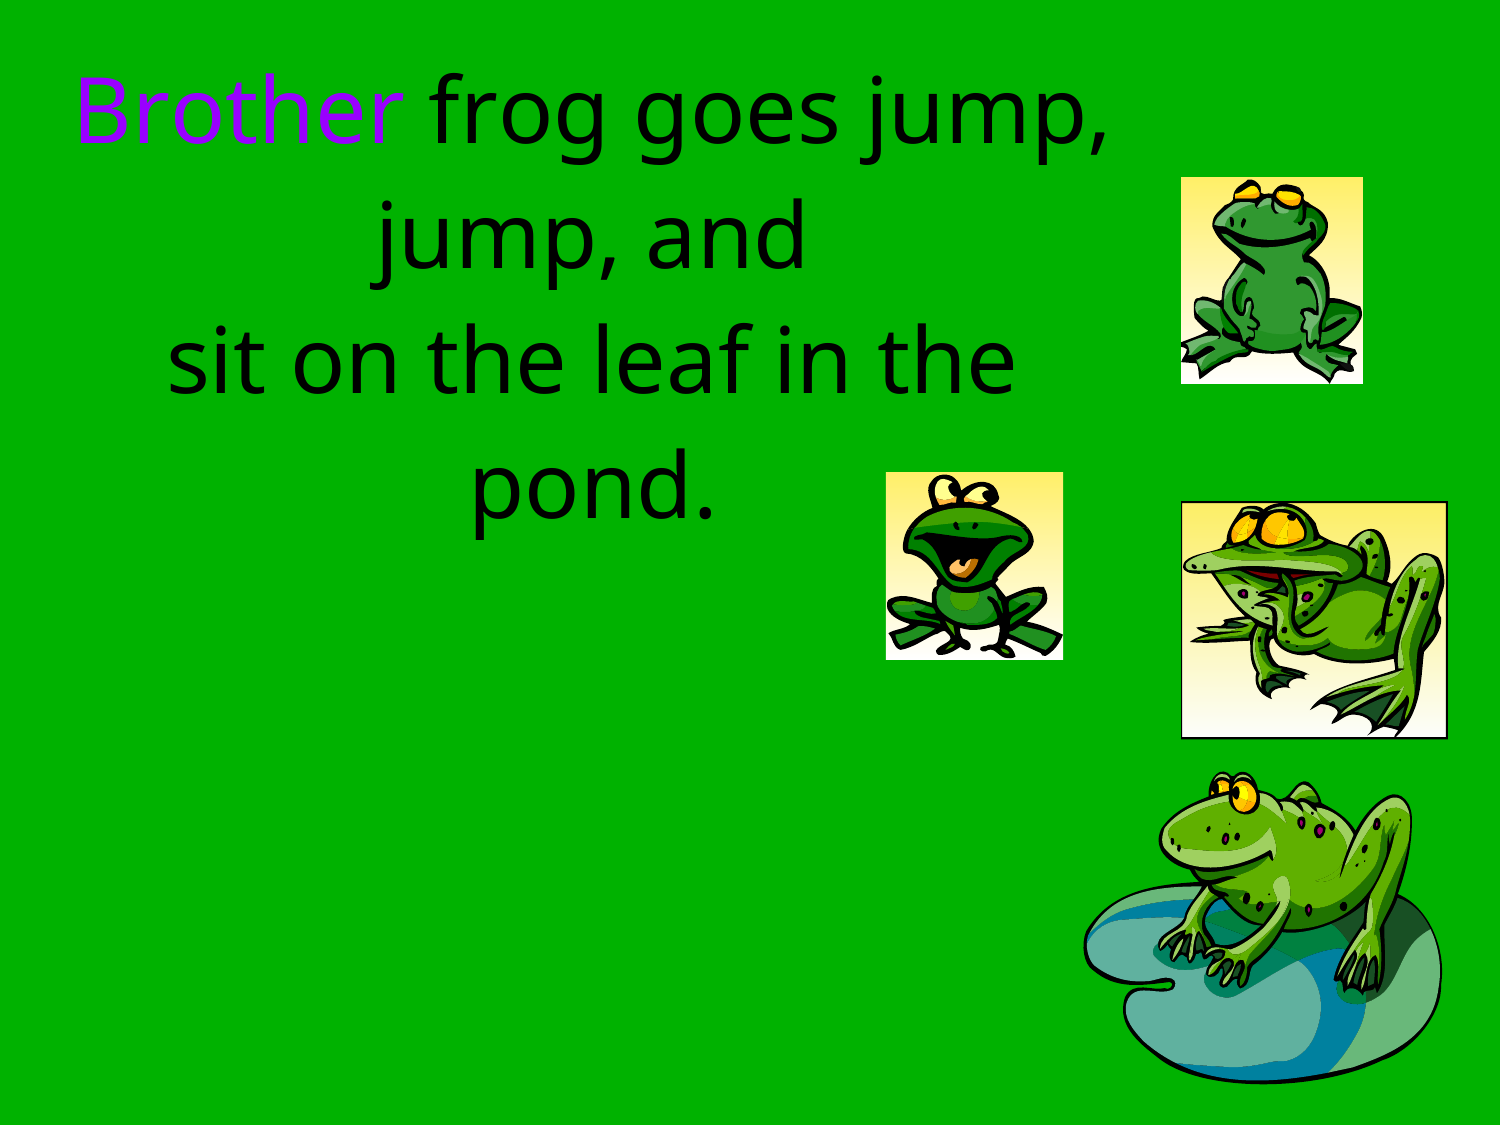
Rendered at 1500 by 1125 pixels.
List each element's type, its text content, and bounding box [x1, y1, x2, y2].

picture [1181, 501, 1447, 739]
picture [885, 472, 1063, 660]
picture [1181, 177, 1363, 384]
title Brother frog goes jump, jump, and sit on the leaf in the pond. [29, 26, 1157, 554]
picture [1080, 766, 1447, 1093]
